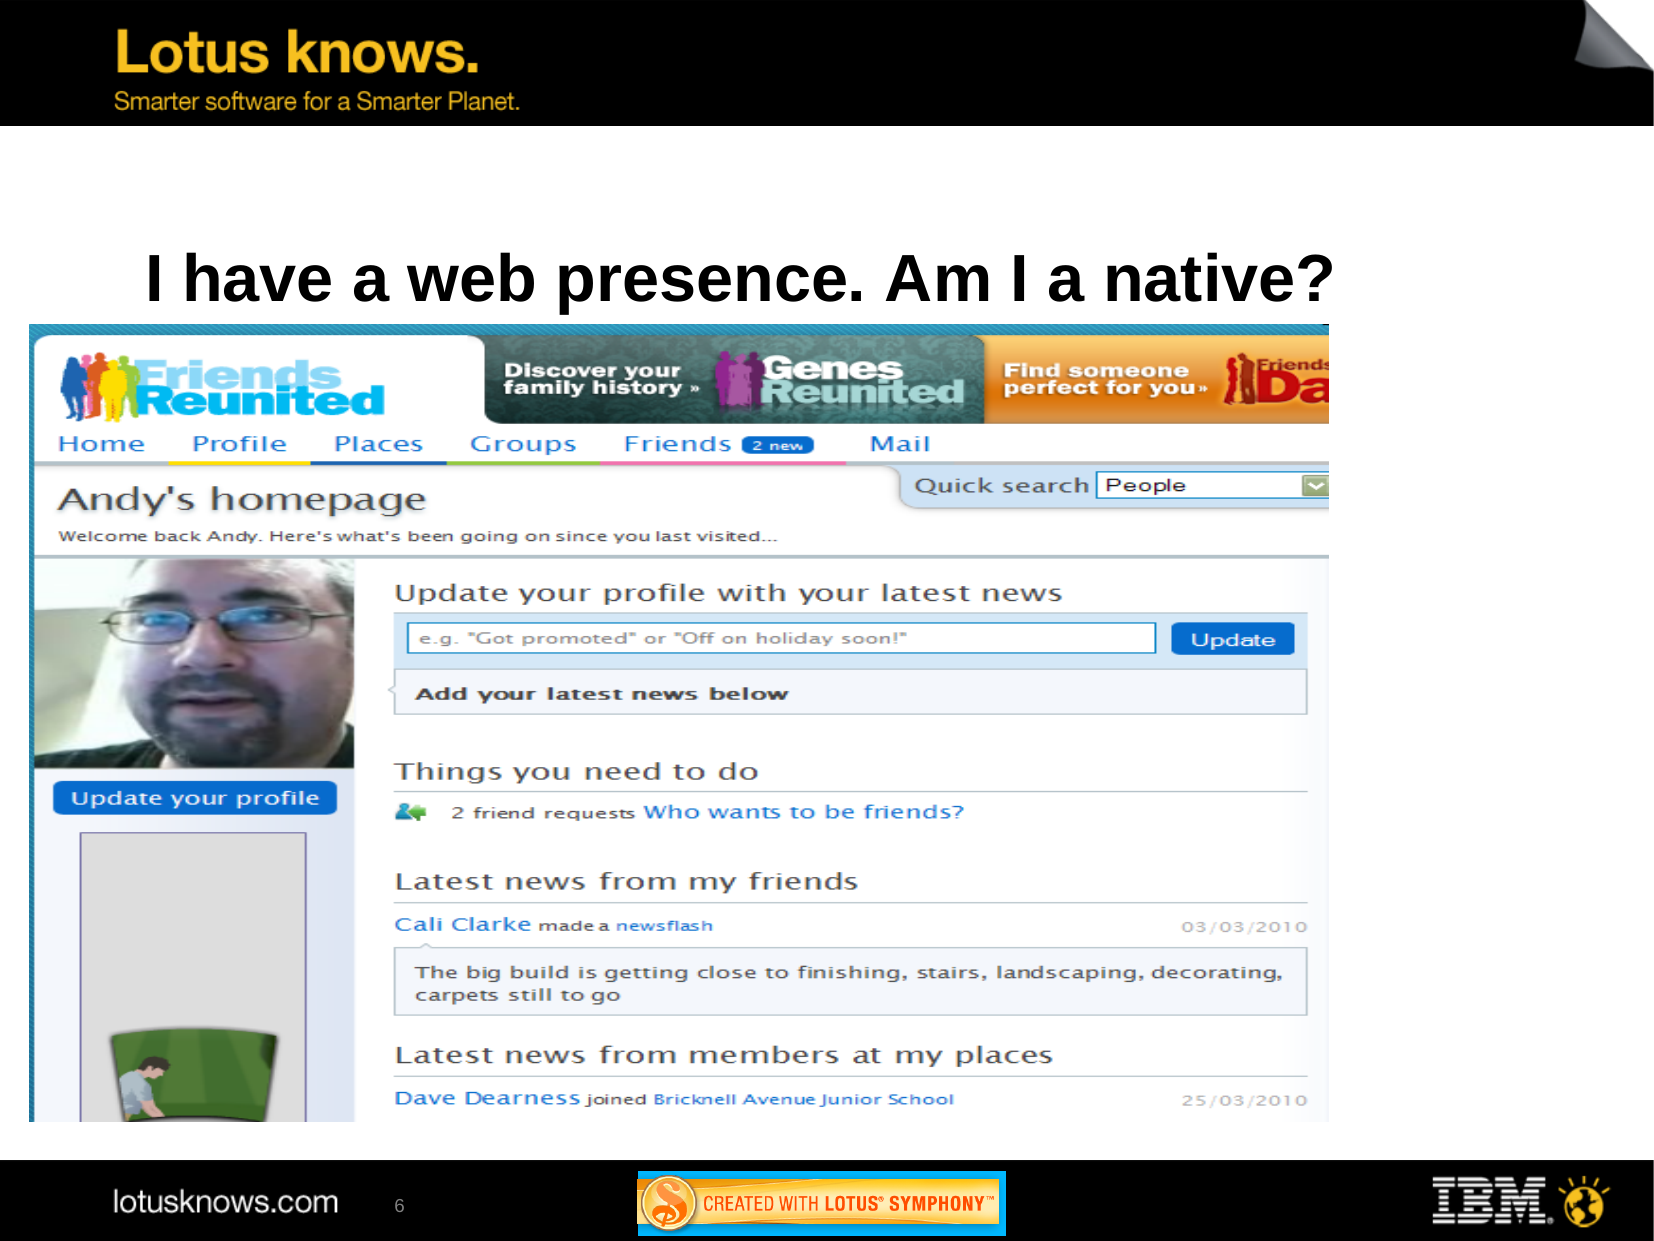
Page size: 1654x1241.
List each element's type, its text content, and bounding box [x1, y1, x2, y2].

picture [0, 1160, 1654, 1241]
title I have a web presence. Am I a native? [145, 144, 1513, 316]
picture [0, 0, 1654, 126]
picture [29, 324, 1329, 1123]
